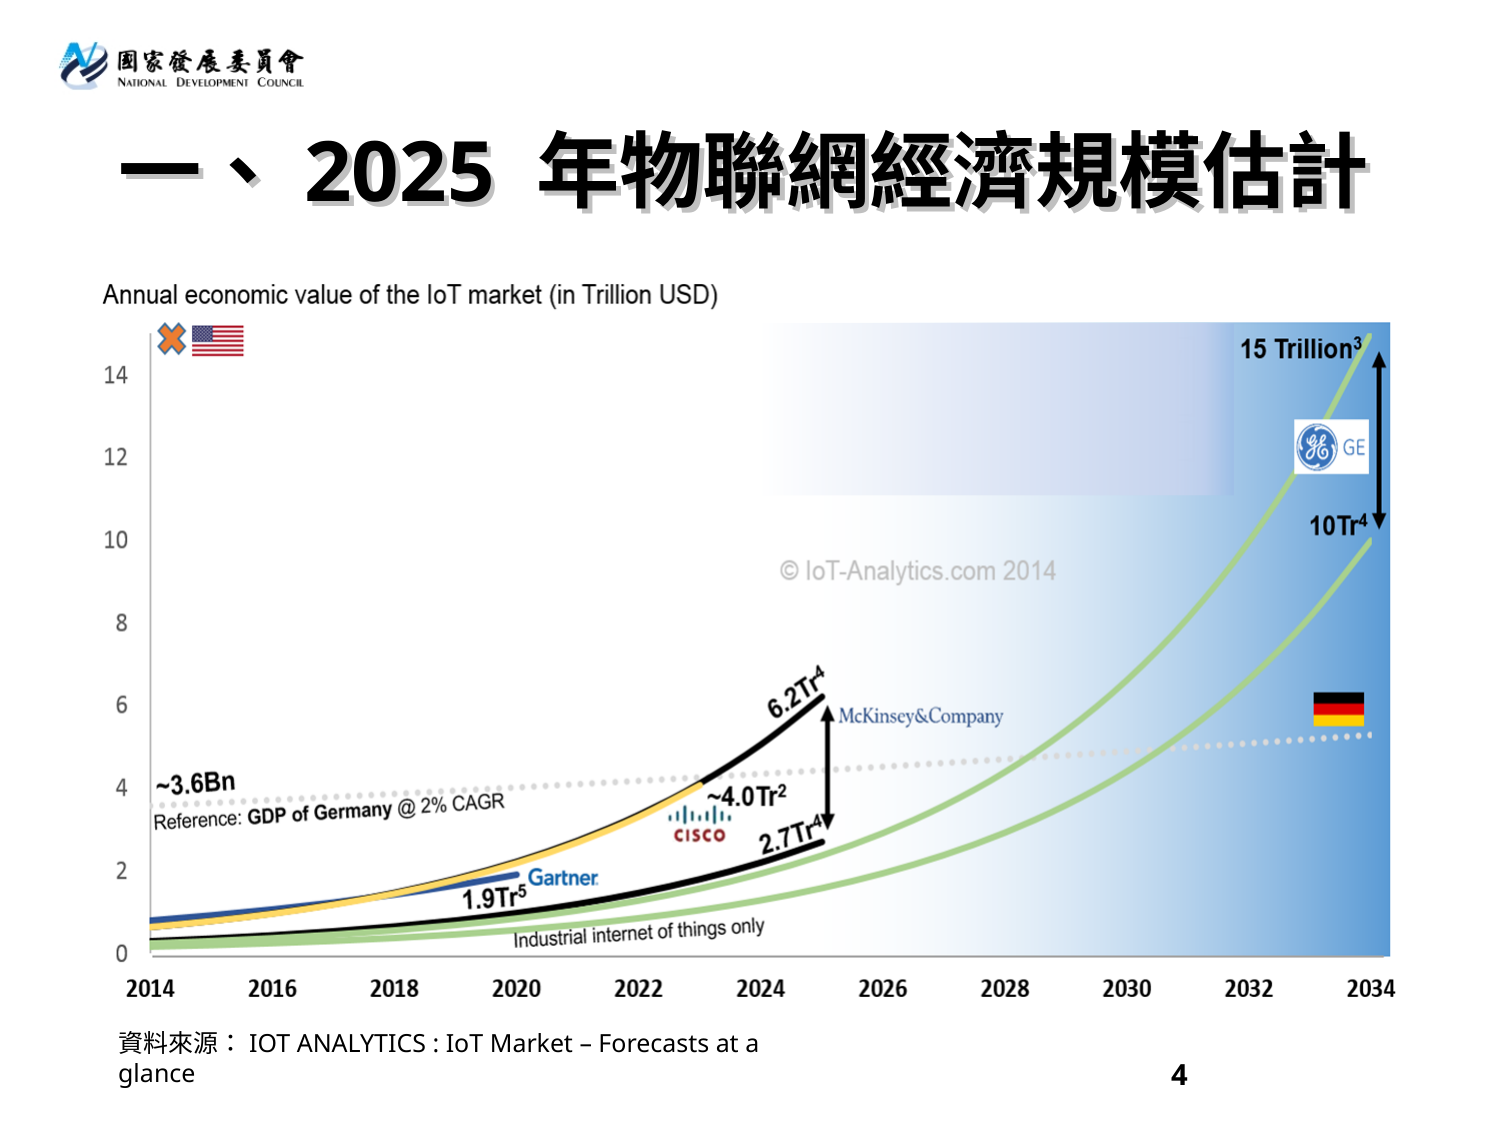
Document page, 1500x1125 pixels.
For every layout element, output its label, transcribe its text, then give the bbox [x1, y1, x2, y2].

title 一、2025 年物聯網經濟規模估計 [103, 59, 1397, 278]
text_box 4 [1156, 1045, 1500, 1106]
text_box 資料來源：IOT ANALYTICS : IoT Market – Forecasts at a glance [103, 1034, 860, 1081]
picture [102, 283, 1397, 998]
